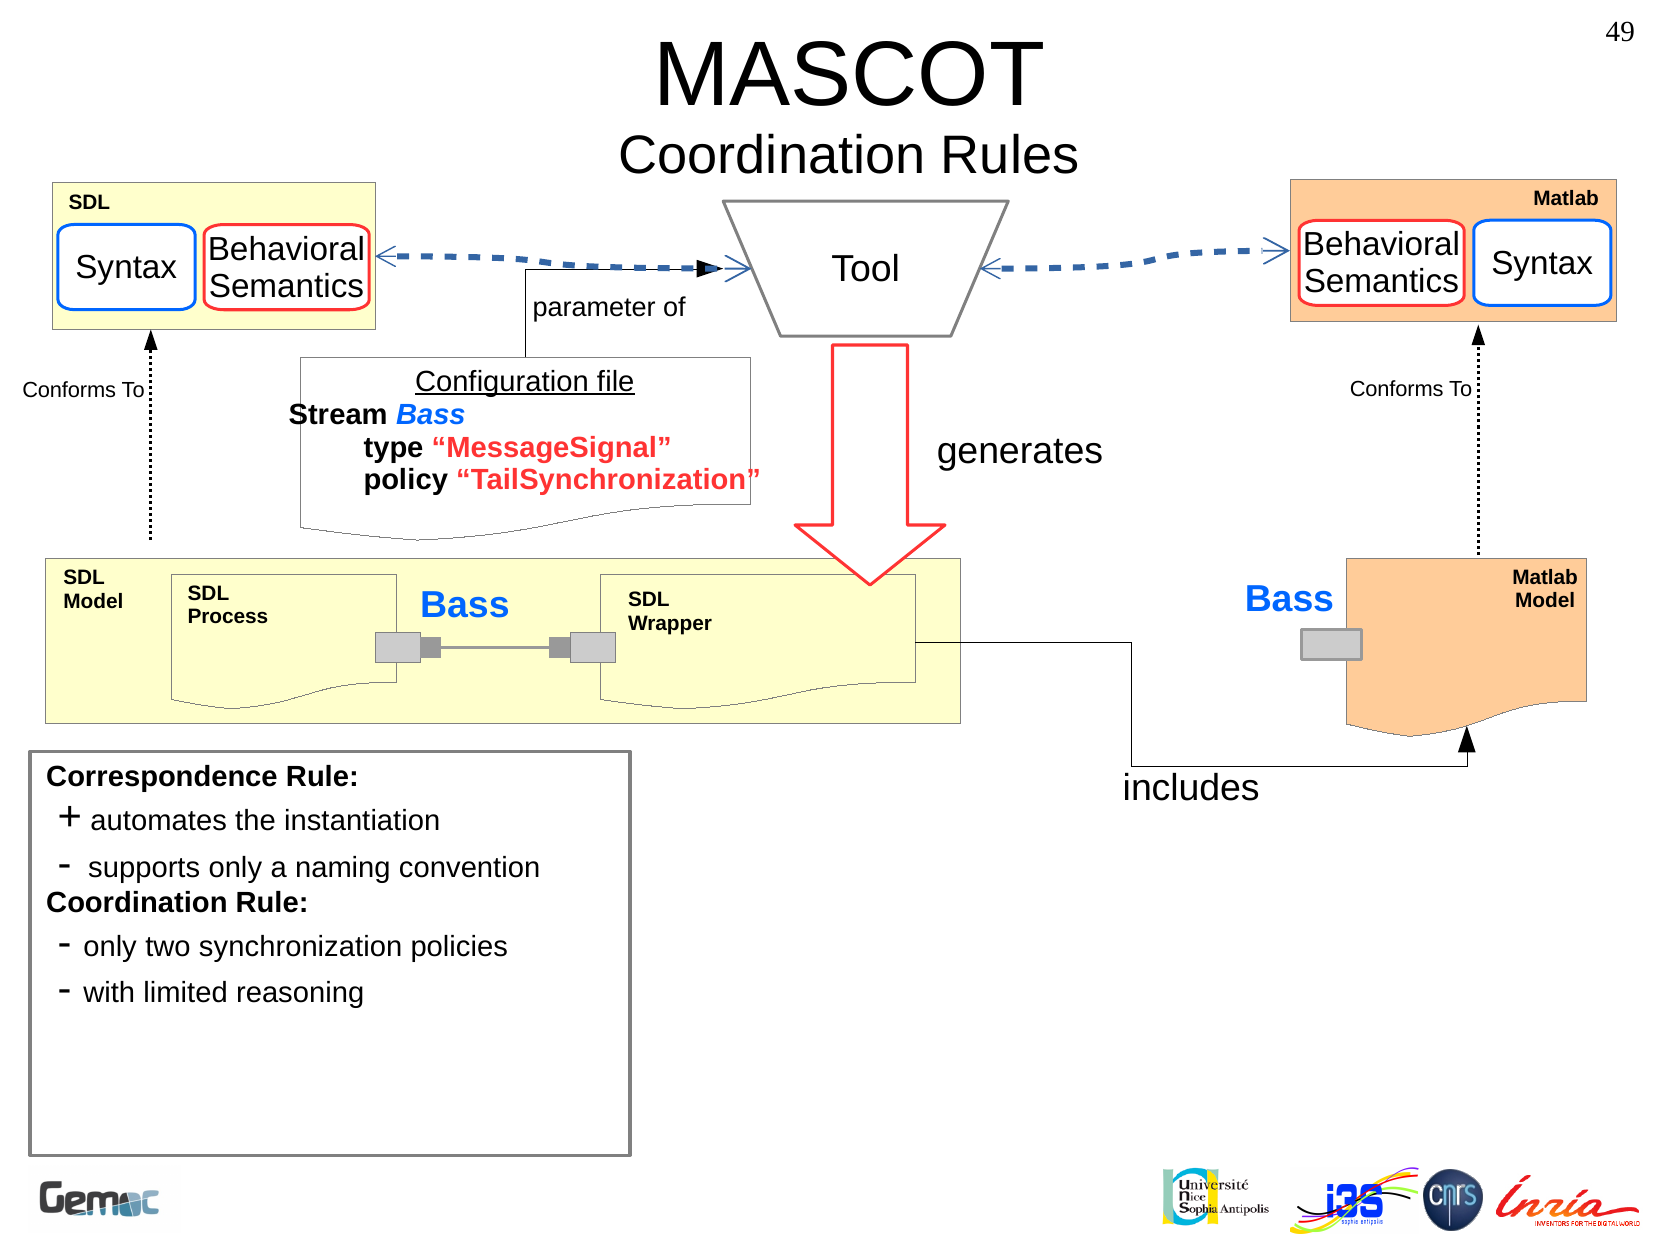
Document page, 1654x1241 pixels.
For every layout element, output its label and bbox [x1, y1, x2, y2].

text_box [7, 370, 226, 450]
text_box [300, 357, 751, 541]
text_box [30, 751, 631, 1156]
text_box [52, 182, 376, 330]
text_box [1335, 369, 1553, 433]
picture [1137, 1150, 1647, 1241]
title [105, 0, 1594, 208]
text_box [1230, 558, 1628, 737]
text_box [1290, 179, 1654, 322]
text_box [45, 345, 961, 724]
text_box [726, 208, 1006, 337]
